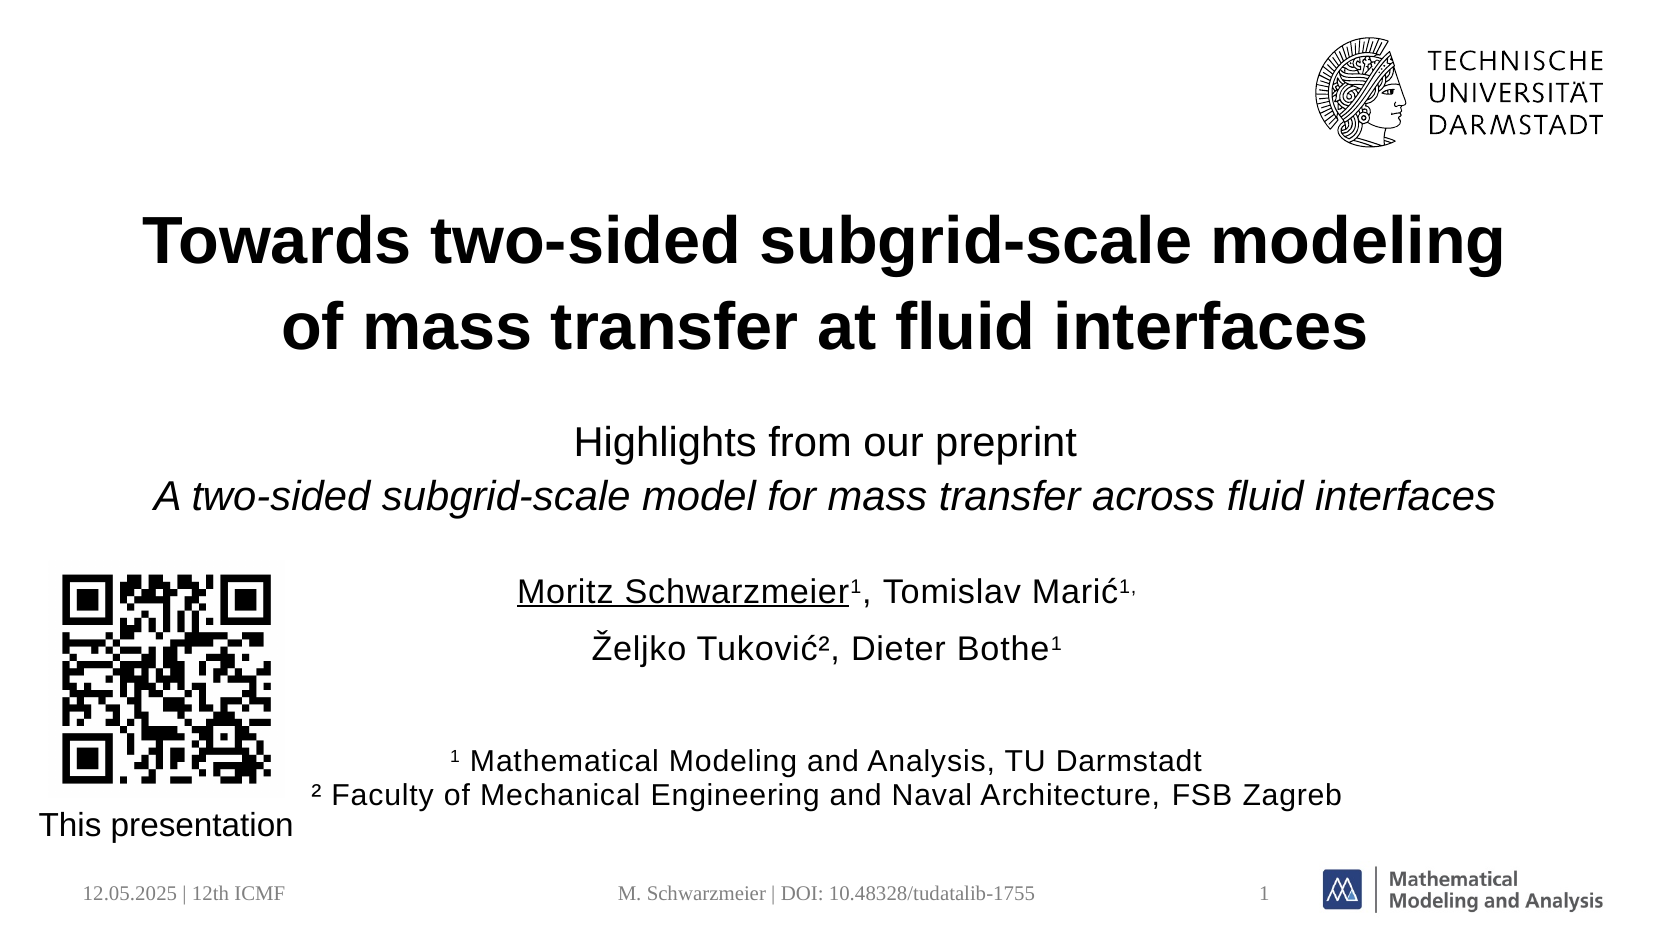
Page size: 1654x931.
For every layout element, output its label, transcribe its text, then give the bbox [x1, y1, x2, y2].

title Towards two-sided subgrid-scale modeling of mass transfer at fluid interfaces Highlights from our preprint A two-sided subgrid-scale model for mass transfer across fluid interfaces [81, 143, 1570, 568]
list Moritz Schwarzmeier1, Tomislav Marić1, Željko Tuković², Dieter Bothe1 1 Mathematical Modeling and Analysis, TU Darmstadt ² Faculty of Mechanical Engineering and Naval Architecture, FSB Zagreb [308, 572, 1345, 839]
text_box This presentation [8, 799, 325, 857]
picture [1299, 861, 1626, 918]
picture [48, 560, 285, 798]
